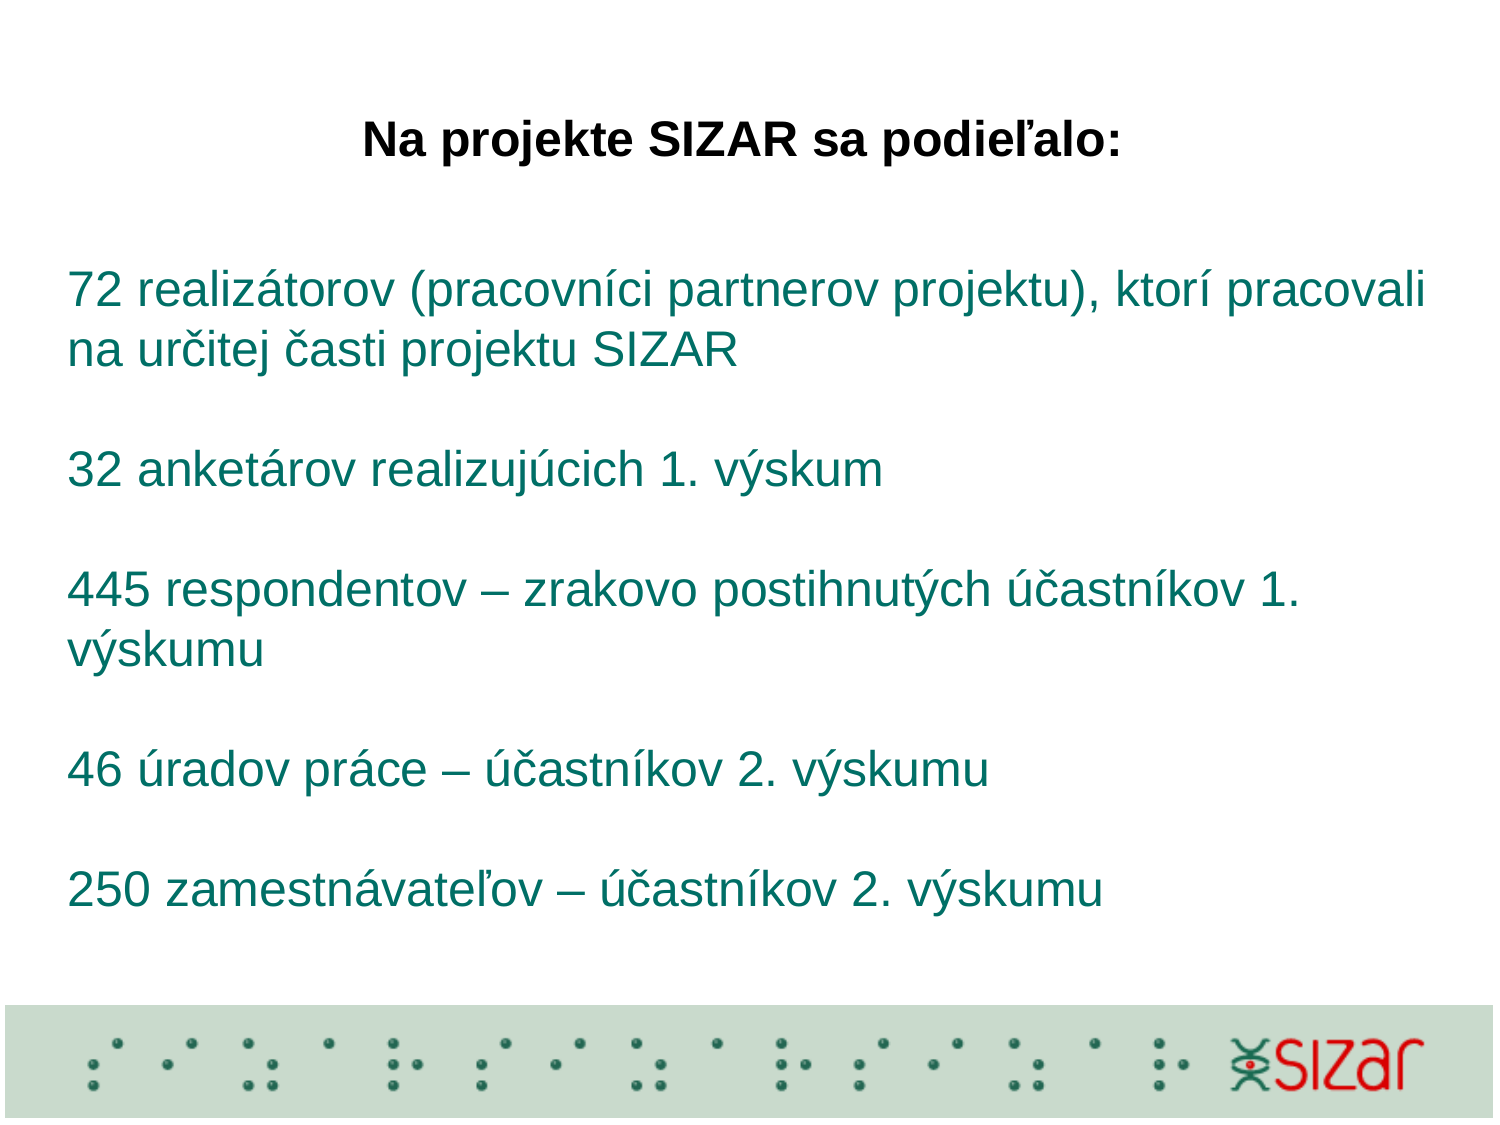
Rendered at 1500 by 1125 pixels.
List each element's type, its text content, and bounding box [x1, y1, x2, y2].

text_box Na projekte SIZAR sa podieľalo: 72 realizátorov (pracovníci partnerov projektu), ktorí pracovali na určitej časti projektu SIZAR 32 anketárov realizujúcich 1. výskum 445 respondentov – zrakovo postihnutých účastníkov 1. výskumu 46 úradov práce – účastníkov 2. výskumu 250 zamestnávateľov – účastníkov 2. výskumu [53, 19, 1447, 925]
picture [5, 1005, 1493, 1118]
